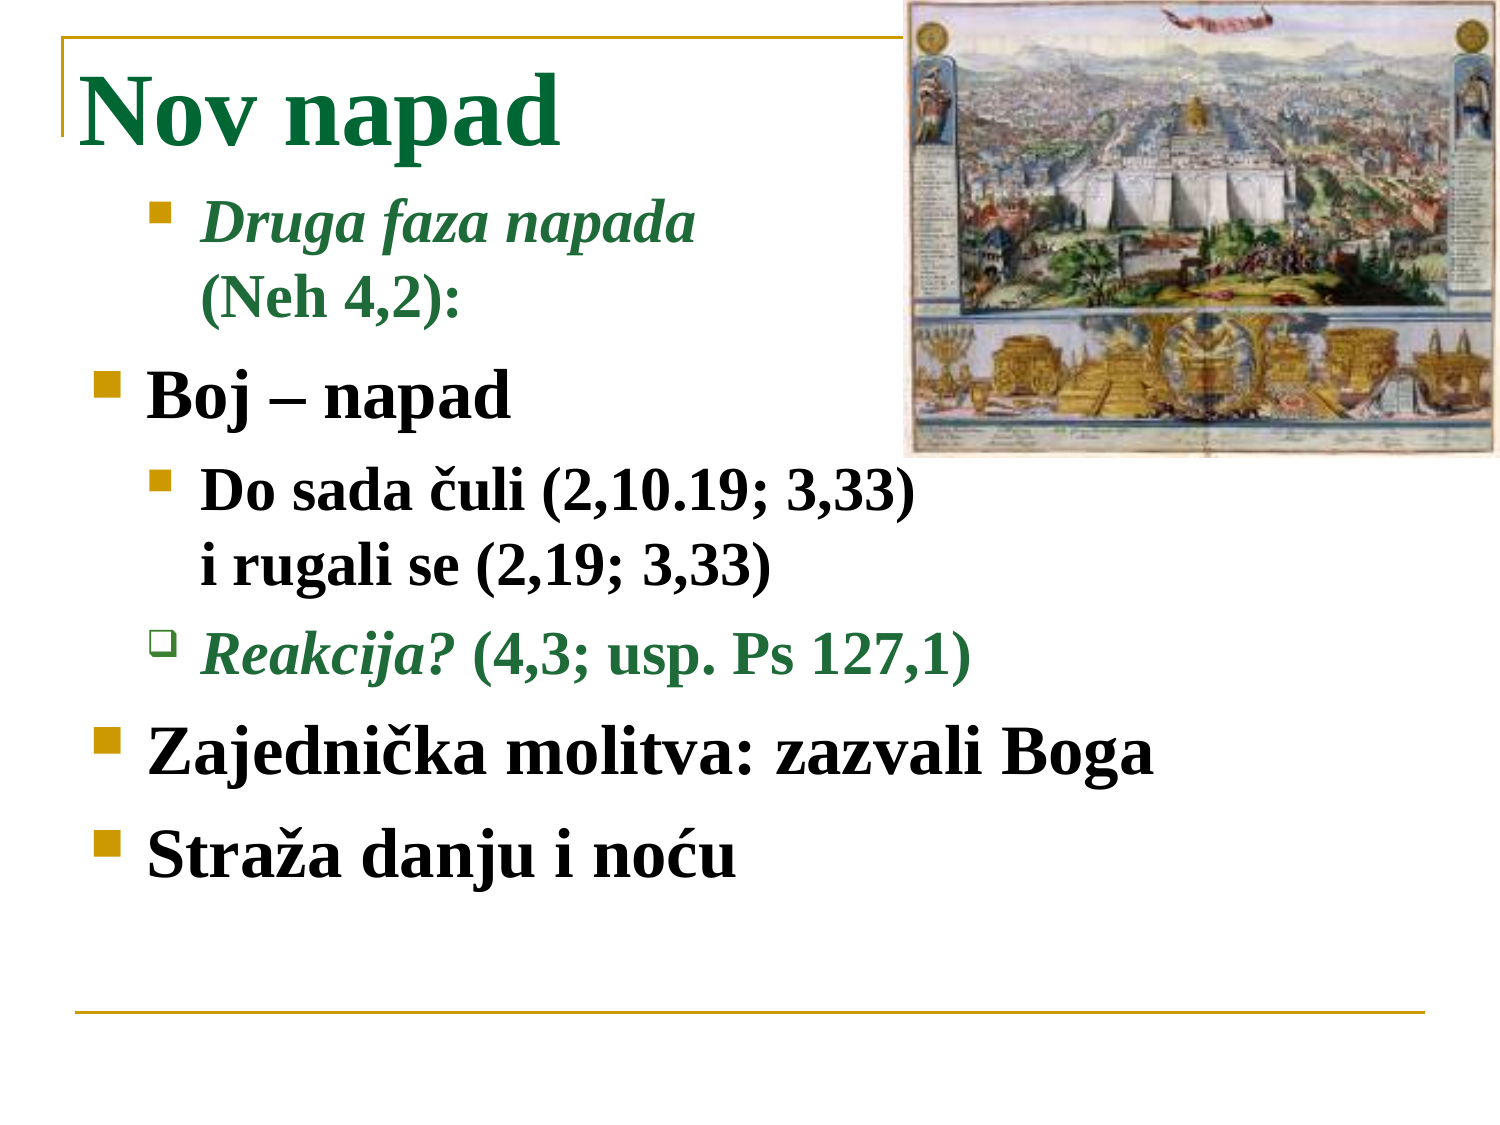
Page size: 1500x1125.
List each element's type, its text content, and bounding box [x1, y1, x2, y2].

list Druga faza napada (Neh 4,2): Boj – napad Do sada čuli (2,10.19; 3,33) i rugali se (2,19; 3,33) Reakcija? (4,3; usp. Ps 127,1) Zajednička molitva: zazvali Boga Straža danju i noću [75, 172, 1426, 1006]
picture [903, 0, 1500, 458]
title Nov napad [63, 33, 903, 221]
